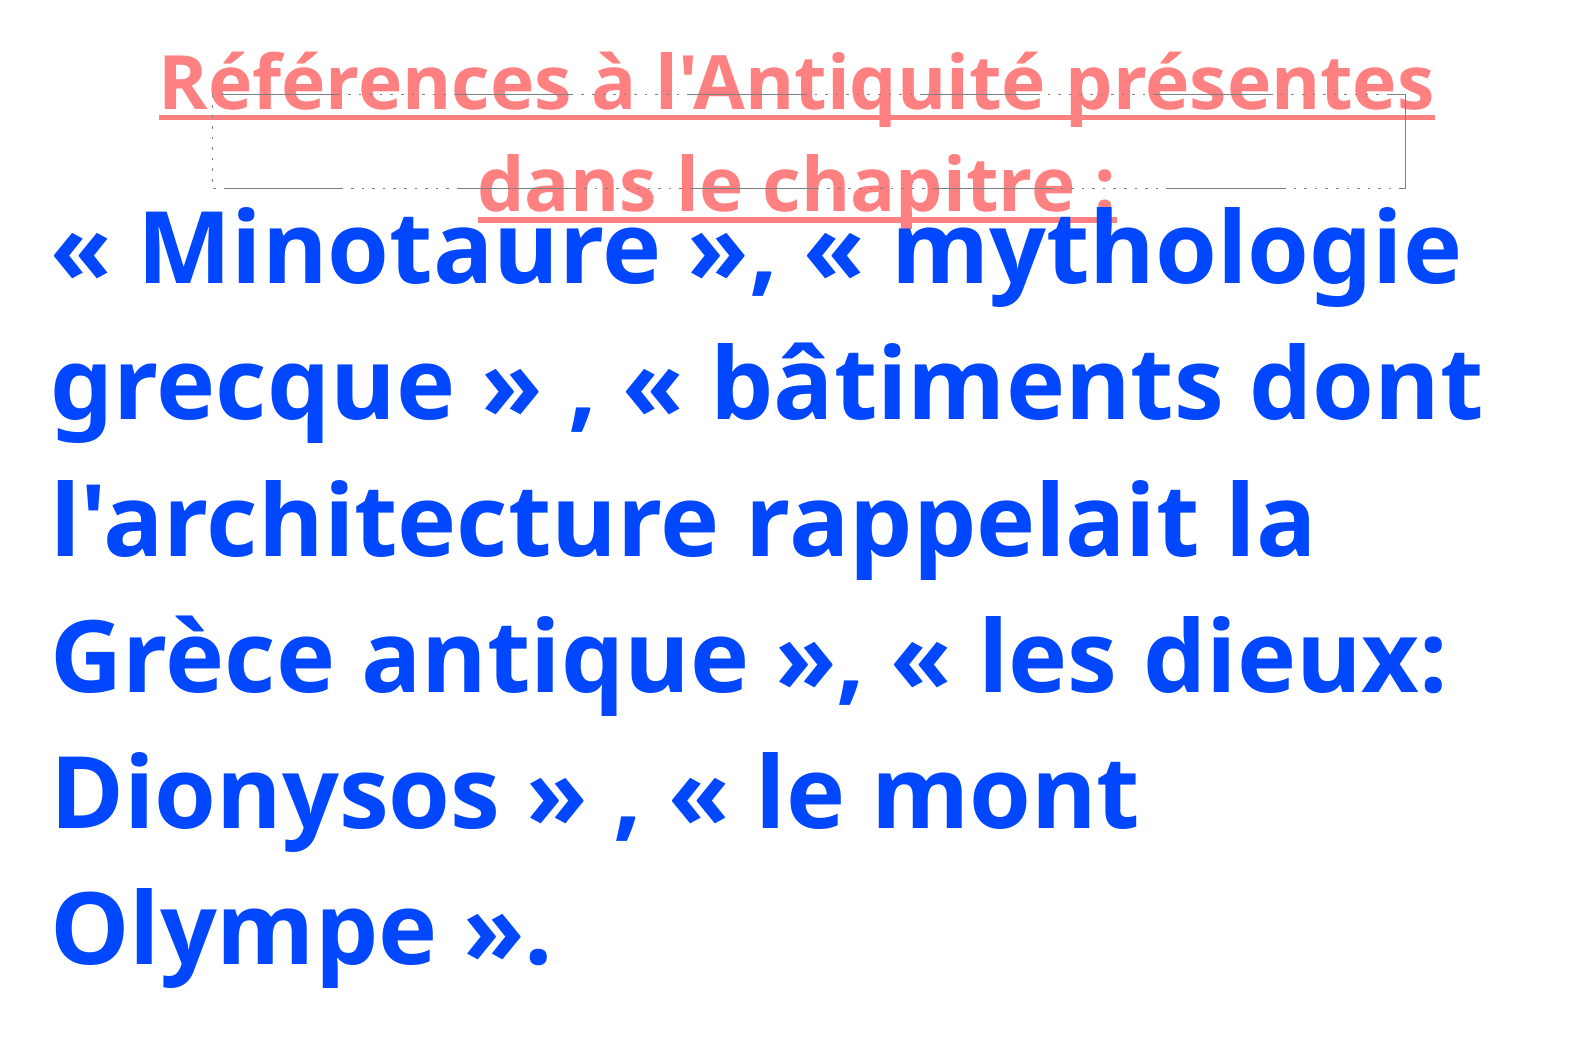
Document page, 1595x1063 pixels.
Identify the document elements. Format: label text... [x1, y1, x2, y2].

text_box « Minotaure », « mythologie grecque » , « bâtiments dont l'architecture rappelait la Grèce antique », « les dieux: Dionysos » , « le mont Olympe ». [35, 66, 1577, 957]
title Références à l'Antiquité présentes dans le chapitre : [79, 42, 1515, 66]
